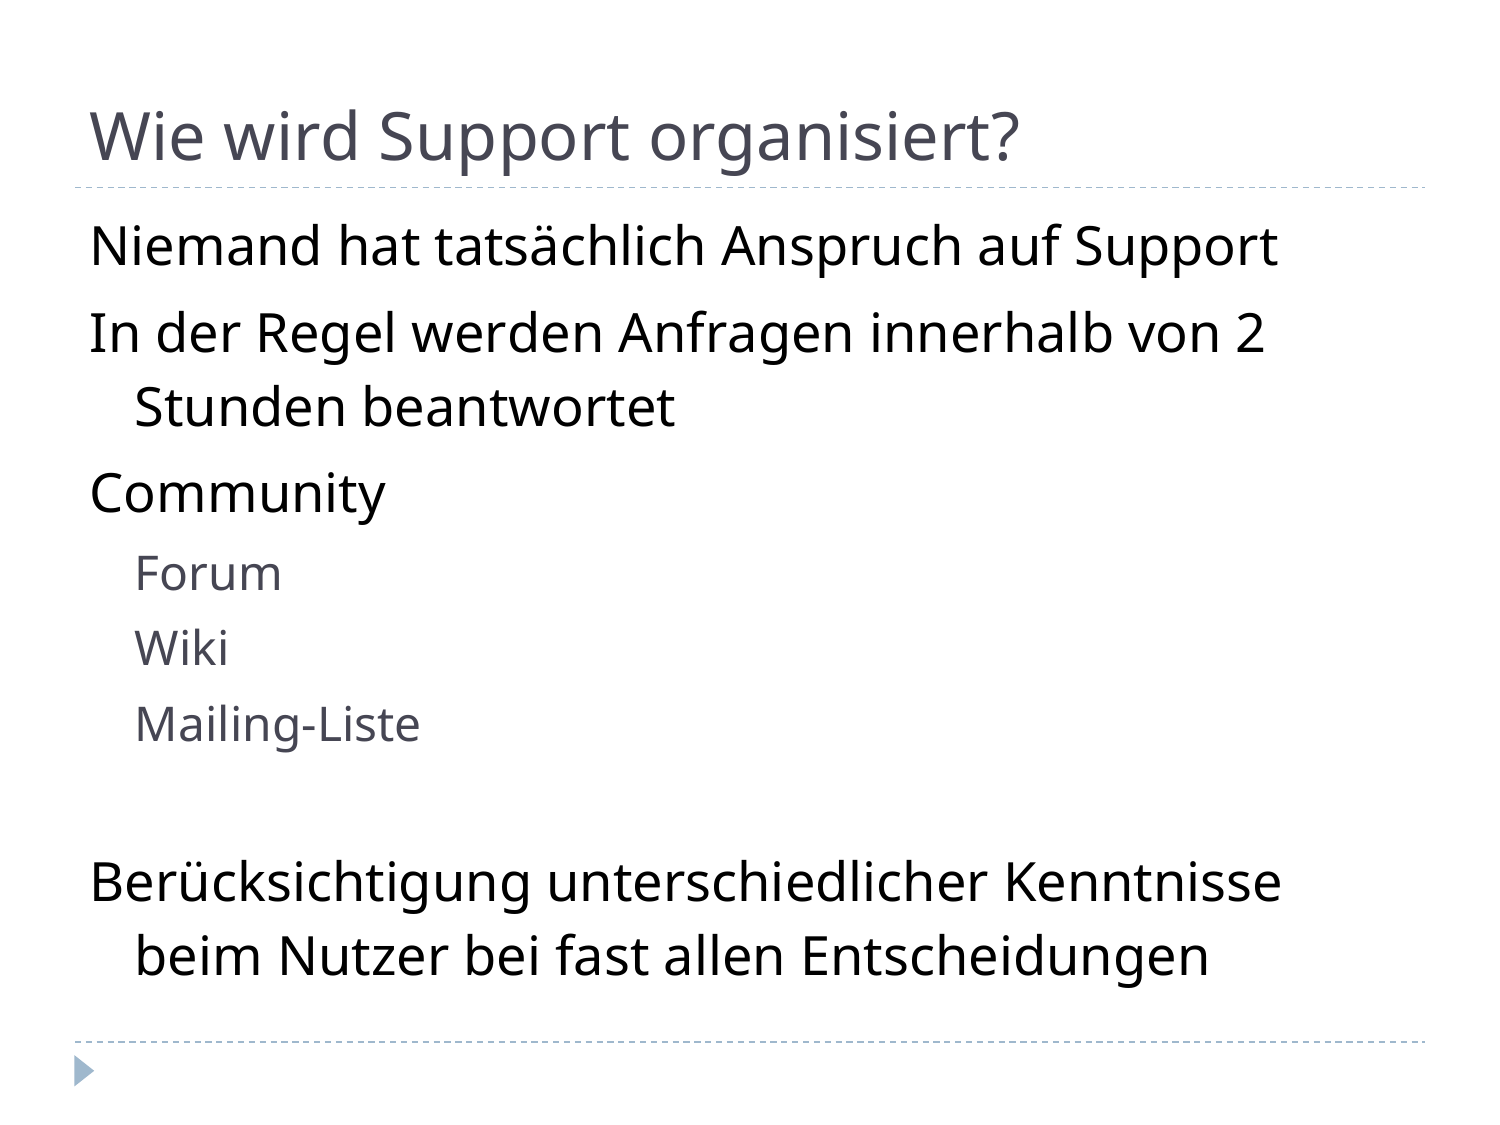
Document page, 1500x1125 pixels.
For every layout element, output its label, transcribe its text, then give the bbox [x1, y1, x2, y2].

title Wie wird Support organisiert? [75, 24, 1426, 188]
list Niemand hat tatsächlich Anspruch auf Support In der Regel werden Anfragen innerhalb von 2 Stunden beantwortet Community Forum Wiki Mailing-Liste Berücksichtigung unterschiedlicher Kenntnisse beim Nutzer bei fast allen Entscheidungen [75, 200, 1426, 1010]
